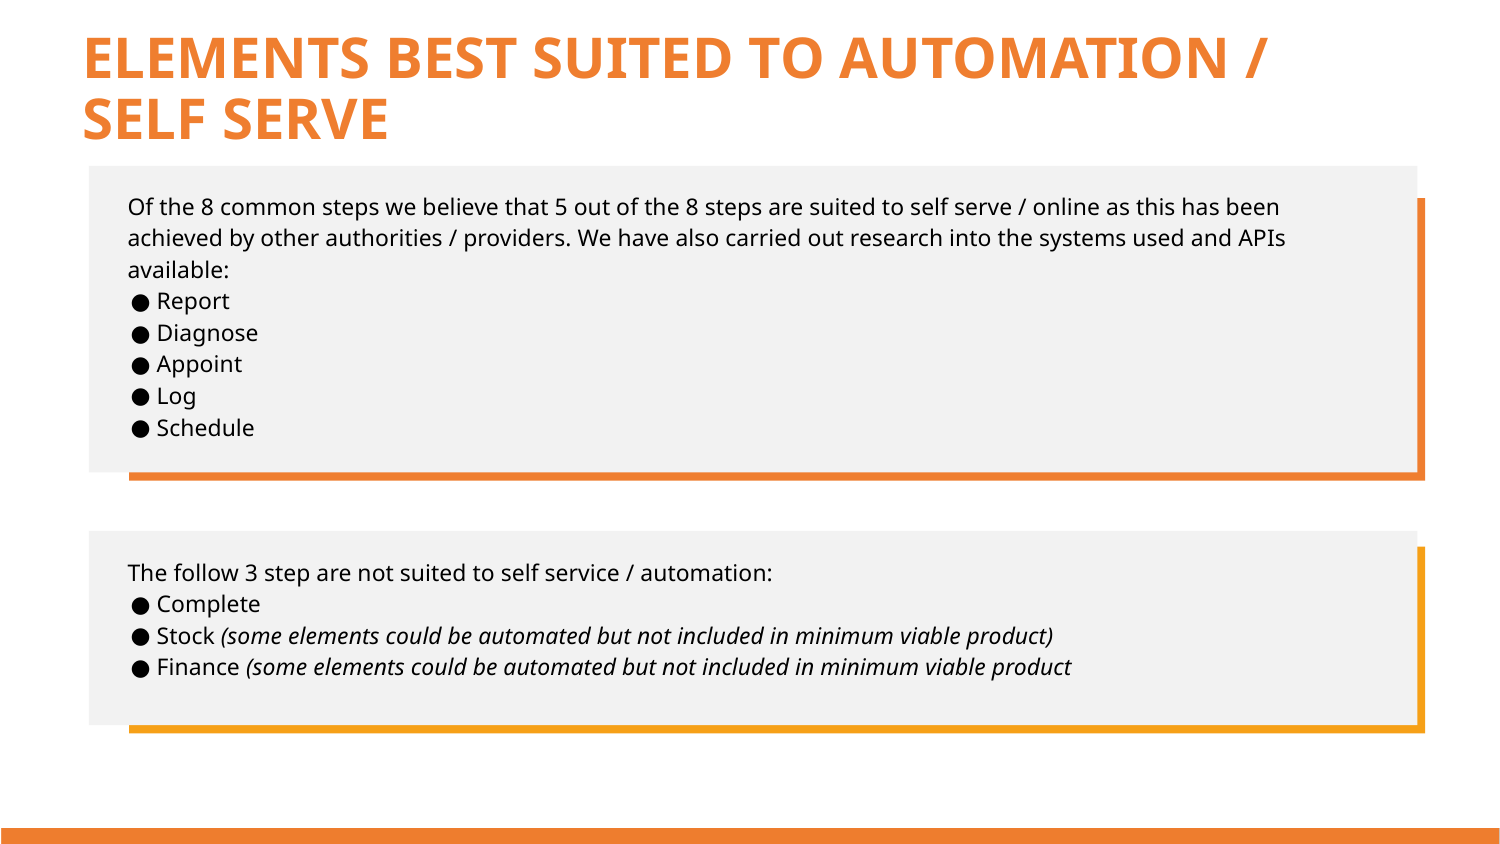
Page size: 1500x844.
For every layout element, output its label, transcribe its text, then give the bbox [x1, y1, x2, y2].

text_box Of the 8 common steps we believe that 5 out of the 8 steps are suited to self serve / online as this has been achieved by other authorities / providers. We have also carried out research into the systems used and APIs available: Report Diagnose Appoint Log Schedule [121, 182, 1384, 442]
text_box [88, 165, 1426, 481]
text_box The follow 3 step are not suited to self service / automation: Complete Stock (some elements could be automated but not included in minimum viable product) Finance (some elements could be automated but not included in minimum viable product [121, 548, 1400, 690]
text_box [88, 530, 1426, 734]
picture [0, 828, 1500, 844]
text_box ELEMENTS BEST SUITED TO AUTOMATION / SELF SERVE [71, 46, 1417, 135]
